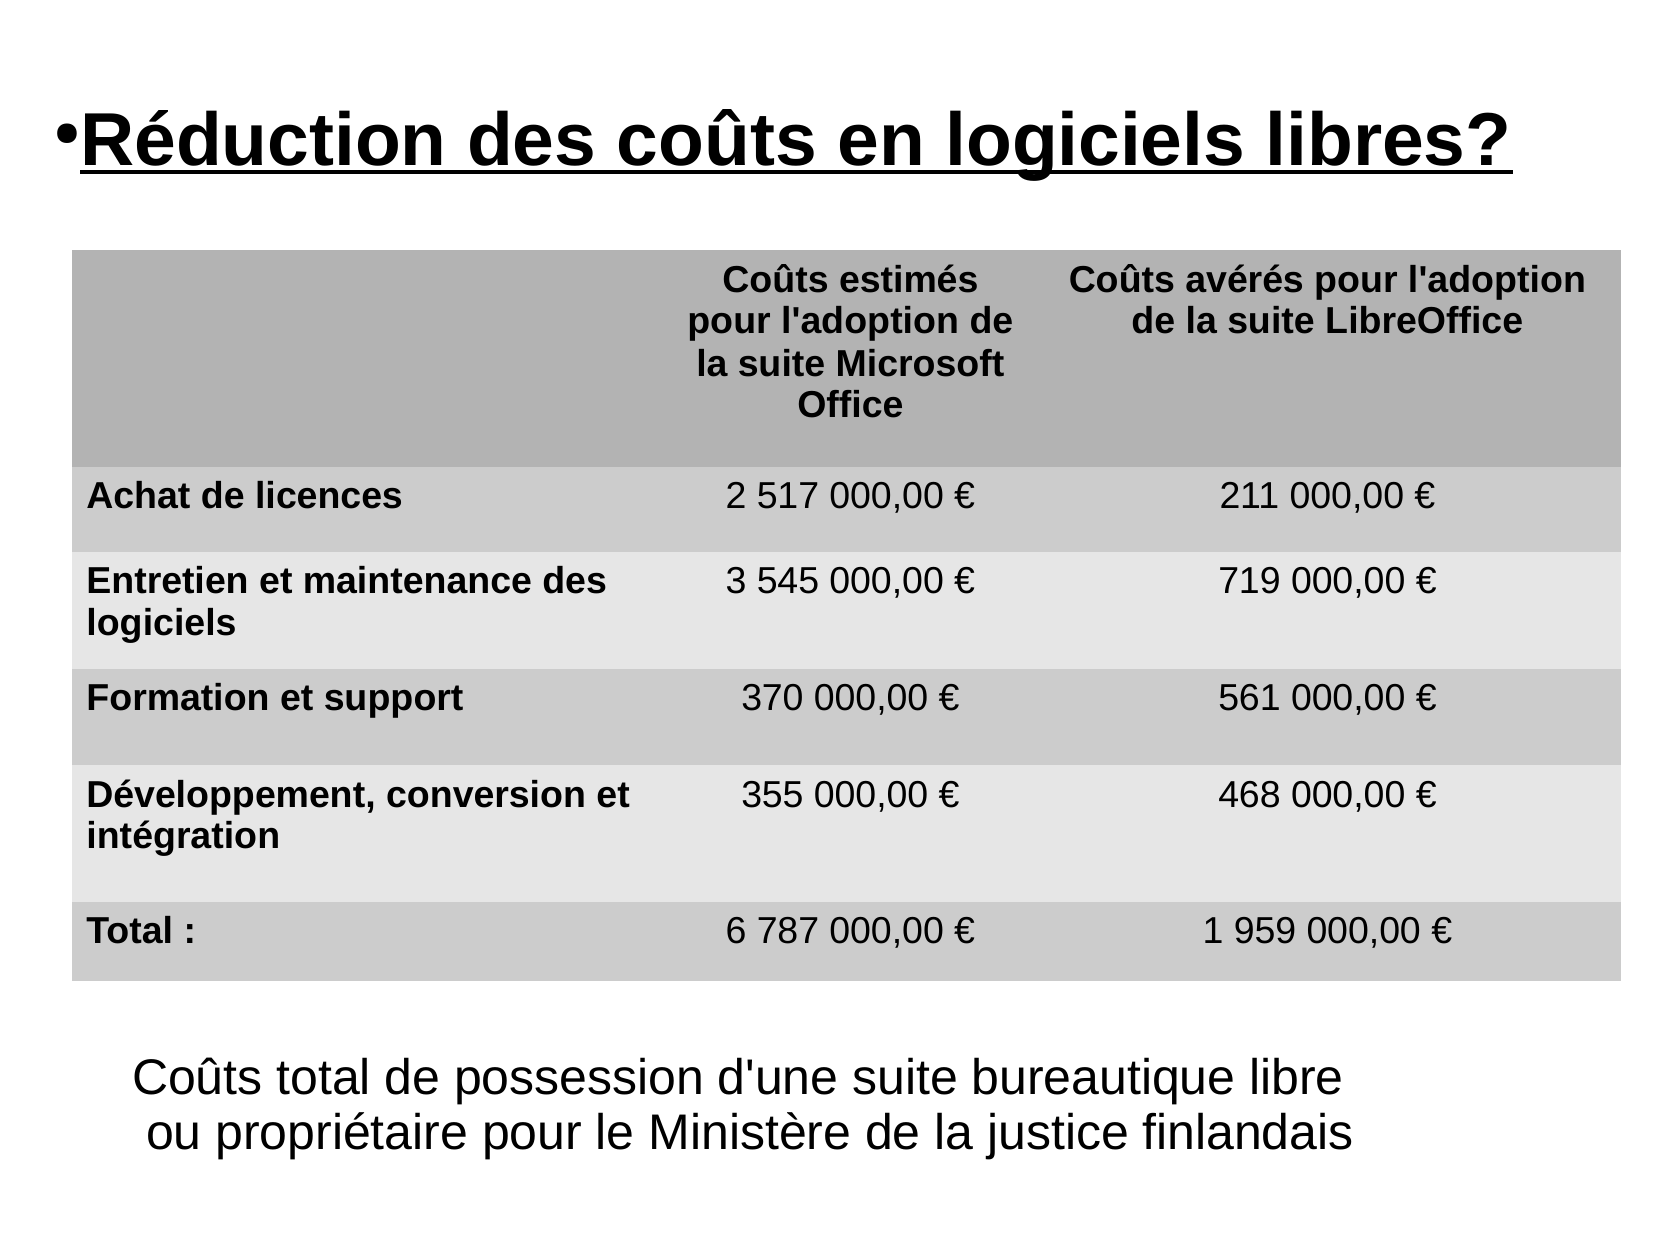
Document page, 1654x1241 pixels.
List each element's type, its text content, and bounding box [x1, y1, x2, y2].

table_cell Achat de licences [72, 467, 667, 552]
table_cell 1 959 000,00 € [1034, 902, 1621, 981]
table_cell Entretien et maintenance des logiciels [72, 552, 667, 669]
table_cell 719 000,00 € [1034, 552, 1621, 669]
text_box Coûts total de possession d'une suite bureautique libre ou propriétaire pour le Ministère de la justice finlandais [117, 1041, 1498, 1181]
title Réduction des coûts en logiciels libres? [39, 28, 1654, 244]
table_cell 211 000,00 € [1034, 467, 1621, 552]
table_cell 3 545 000,00 € [667, 552, 1034, 669]
table_cell Développement, conversion et intégration [72, 765, 667, 902]
table_cell 6 787 000,00 € [667, 902, 1034, 981]
table_cell 370 000,00 € [667, 669, 1034, 765]
table_cell 2 517 000,00 € [667, 467, 1034, 552]
table_cell 355 000,00 € [667, 765, 1034, 902]
table_header [72, 250, 667, 467]
table_cell 561 000,00 € [1034, 669, 1621, 765]
table_header Coûts avérés pour l'adoption de la suite LibreOffice [1034, 250, 1621, 467]
table_header Coûts estimés pour l'adoption de la suite Microsoft Office [667, 250, 1034, 467]
table_cell 468 000,00 € [1034, 765, 1621, 902]
table_cell Formation et support [72, 669, 667, 765]
table_cell Total : [72, 902, 667, 981]
